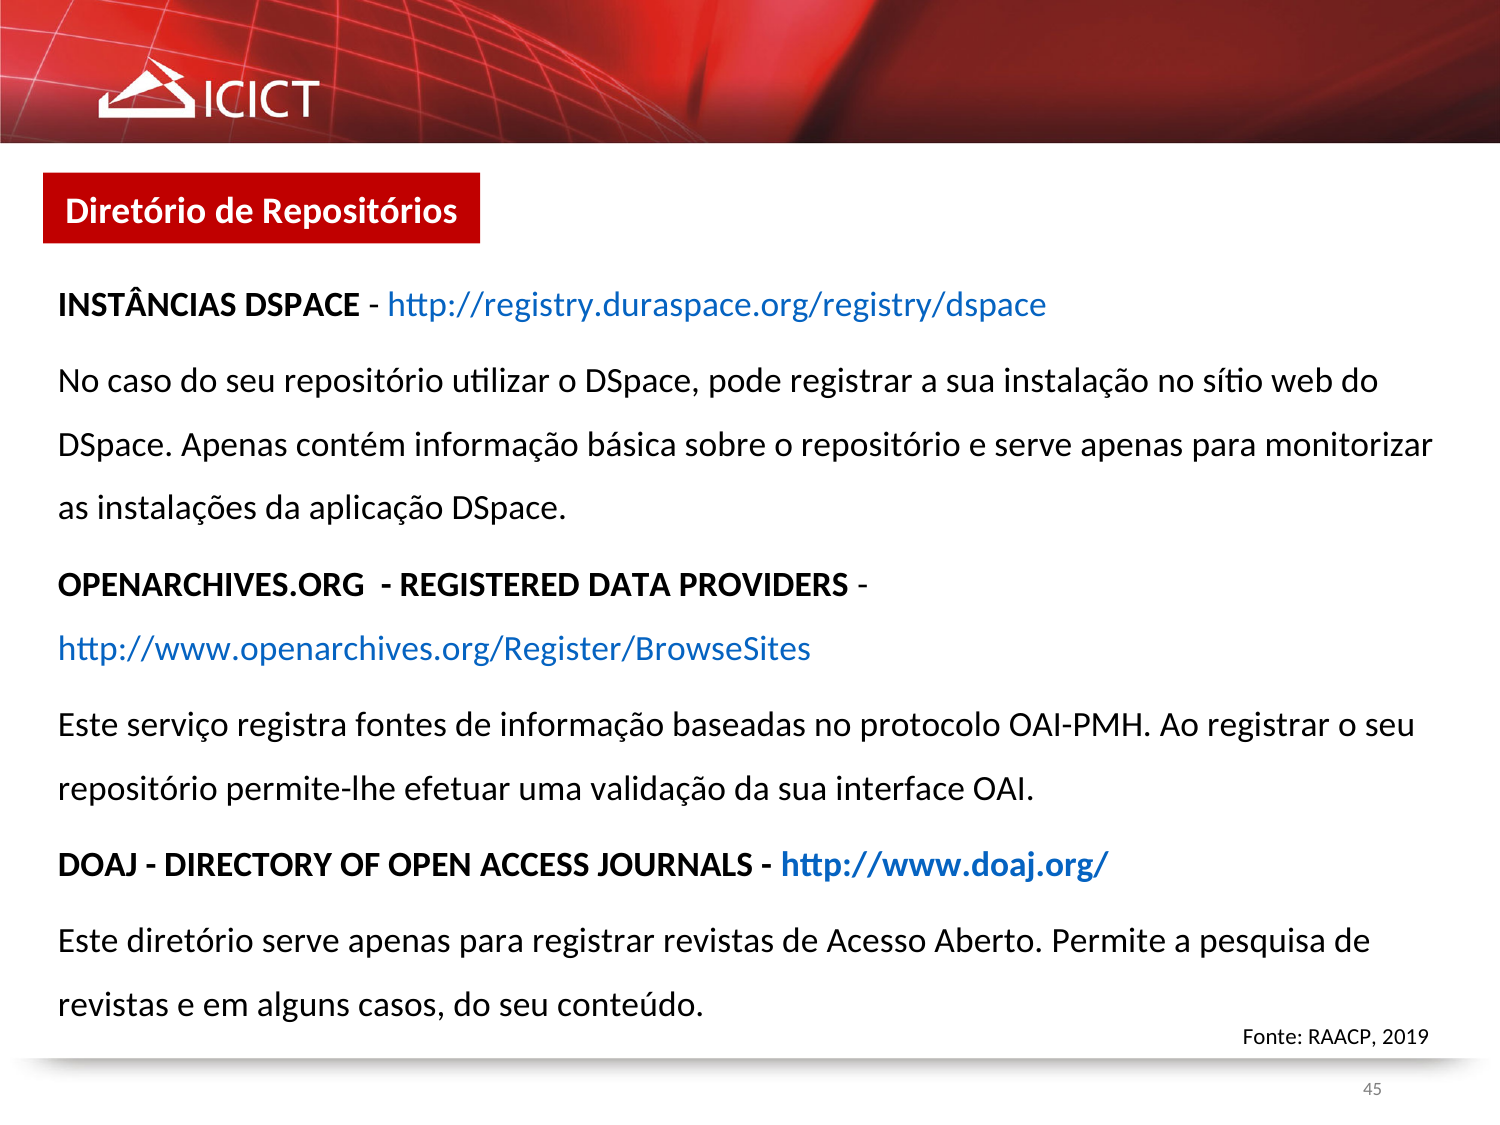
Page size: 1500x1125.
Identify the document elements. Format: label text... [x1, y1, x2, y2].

text_box <número> [1059, 1057, 1397, 1118]
text_box INSTÂNCIAS DSPACE - http://registry.duraspace.org/registry/dspace No caso do seu repositório utilizar o DSpace, pode registrar a sua instalação no sítio web do DSpace. Apenas contém informação básica sobre o repositório e serve apenas para monitorizar as instalações da aplicação DSpace. OPENARCHIVES.ORG - REGISTERED DATA PROVIDERS - http://www.openarchives.org/Register/BrowseSites Este serviço registra fontes de informação baseadas no protocolo OAI-PMH. Ao registrar o seu repositório permite-lhe efetuar uma validação da sua interface OAI. DOAJ - DIRECTORY OF OPEN ACCESS JOURNALS - http://www.doaj.org/ Este diretório serve apenas para registrar revistas de Acesso Aberto. Permite a pesquisa de revistas e em alguns casos, do seu conteúdo. [43, 251, 1474, 1032]
picture [0, 0, 1500, 1125]
text_box Fonte: RAACP, 2019 [1228, 1013, 1474, 1057]
text_box Diretório de Repositórios [43, 172, 481, 244]
